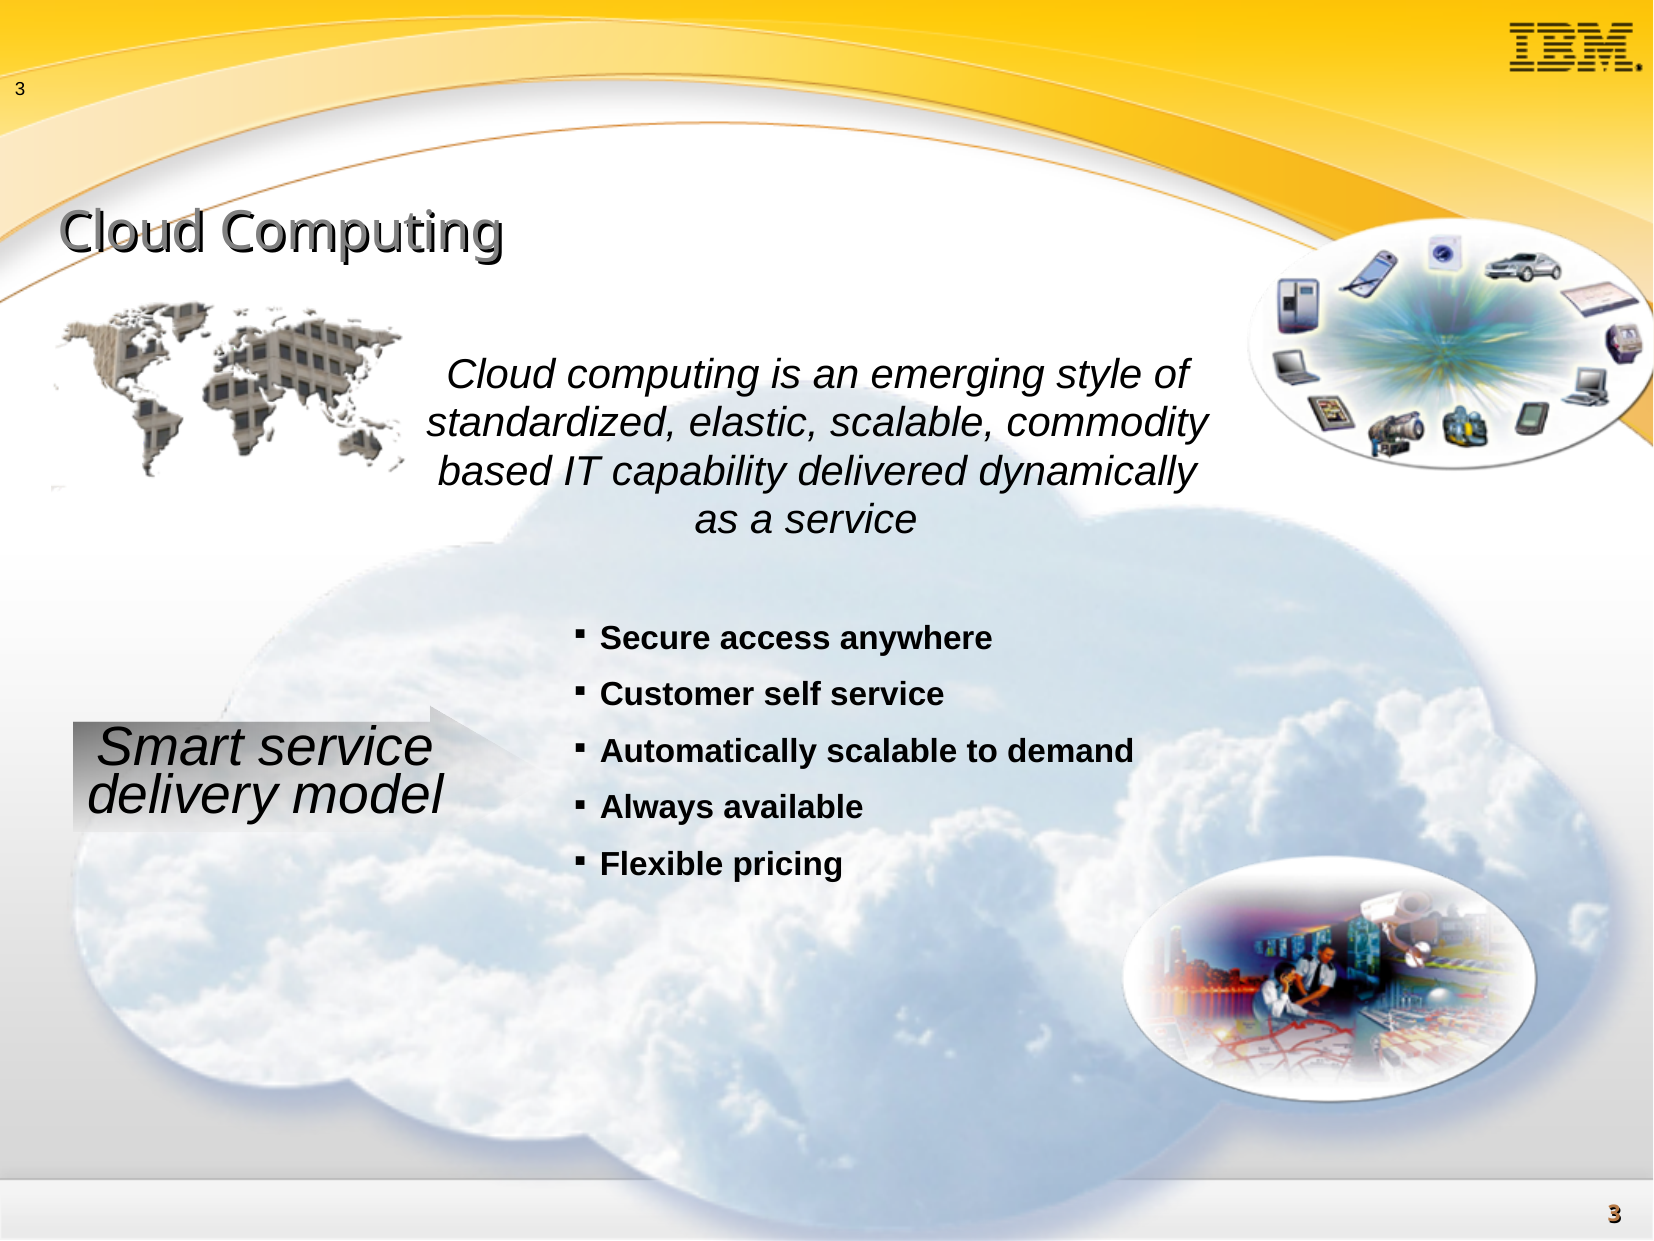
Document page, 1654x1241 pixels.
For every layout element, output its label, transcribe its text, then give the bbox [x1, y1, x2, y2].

text_box Cloud Computing [42, 137, 1534, 280]
text_box Secure access anywhere Customer self service Automatically scalable to demand Always available Flexible pricing [574, 625, 1241, 956]
picture [0, 0, 1654, 1241]
text_box Smart service delivery model [73, 705, 552, 848]
text_box Cloud computing is an emerging style of standardized, elastic, scalable, commodity based IT capability delivered dynamically as a service [396, 341, 1223, 589]
